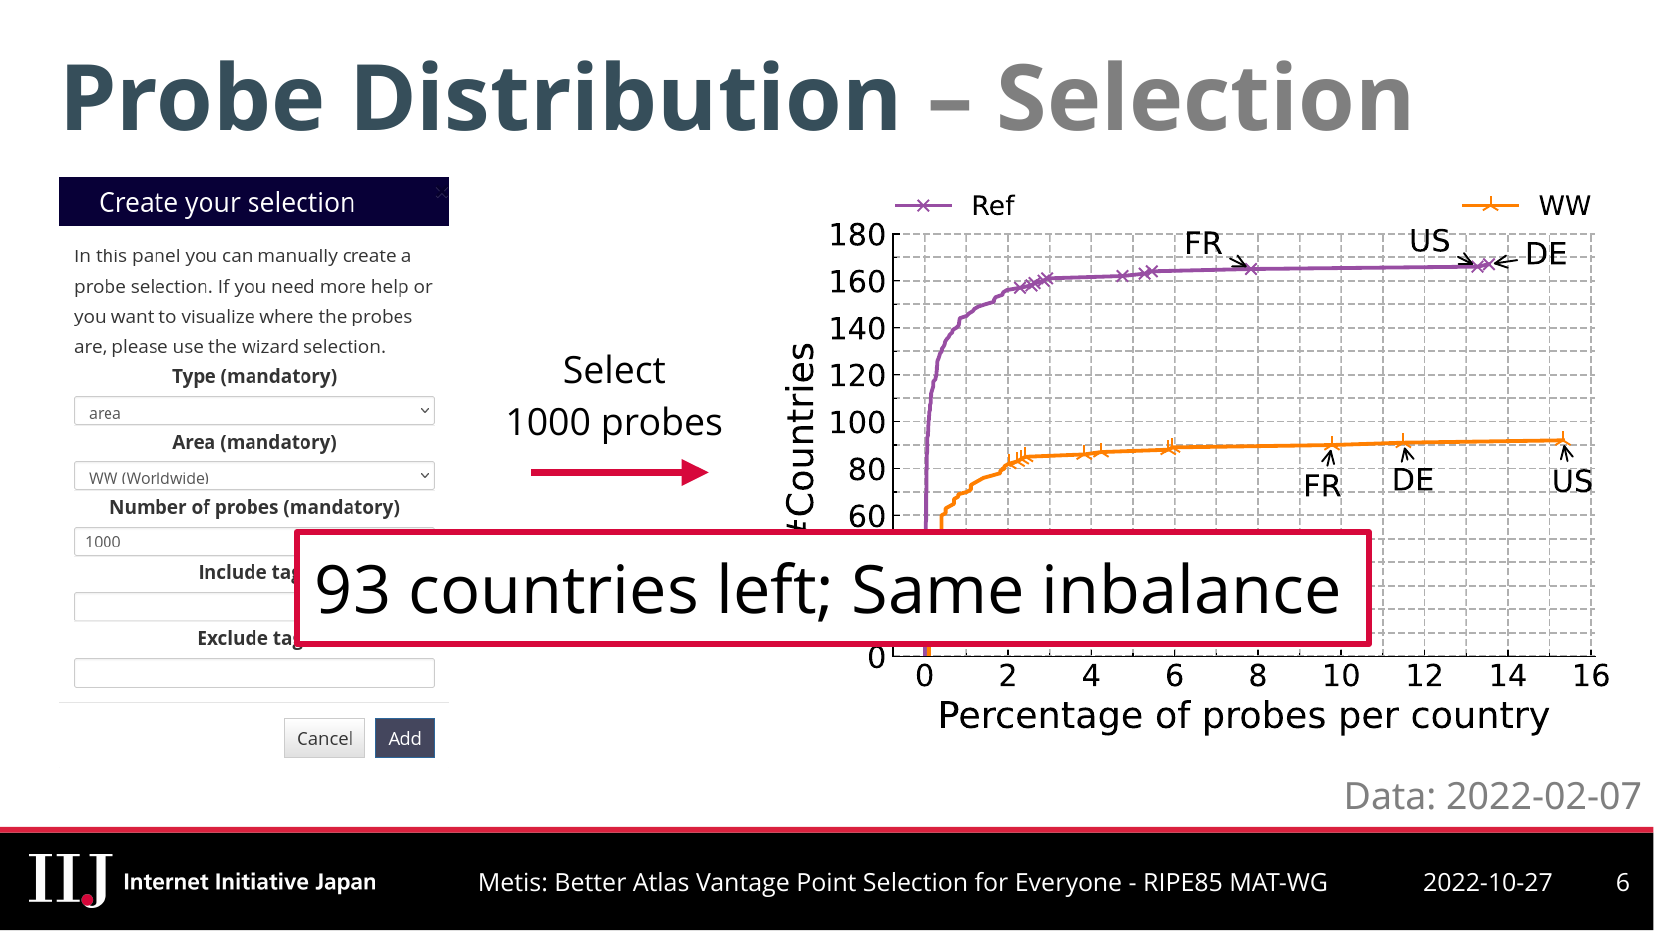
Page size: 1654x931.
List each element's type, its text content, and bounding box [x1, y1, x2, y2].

text_box Data: 2022-02-07 [1328, 761, 1652, 828]
text_box 93 countries left; Same inbalance [296, 532, 1361, 644]
picture [770, 180, 1626, 750]
picture [59, 177, 449, 768]
title Probe Distribution – Selection [59, 17, 1548, 173]
picture [29, 854, 375, 908]
text_box Select 1000 probes [490, 336, 739, 454]
